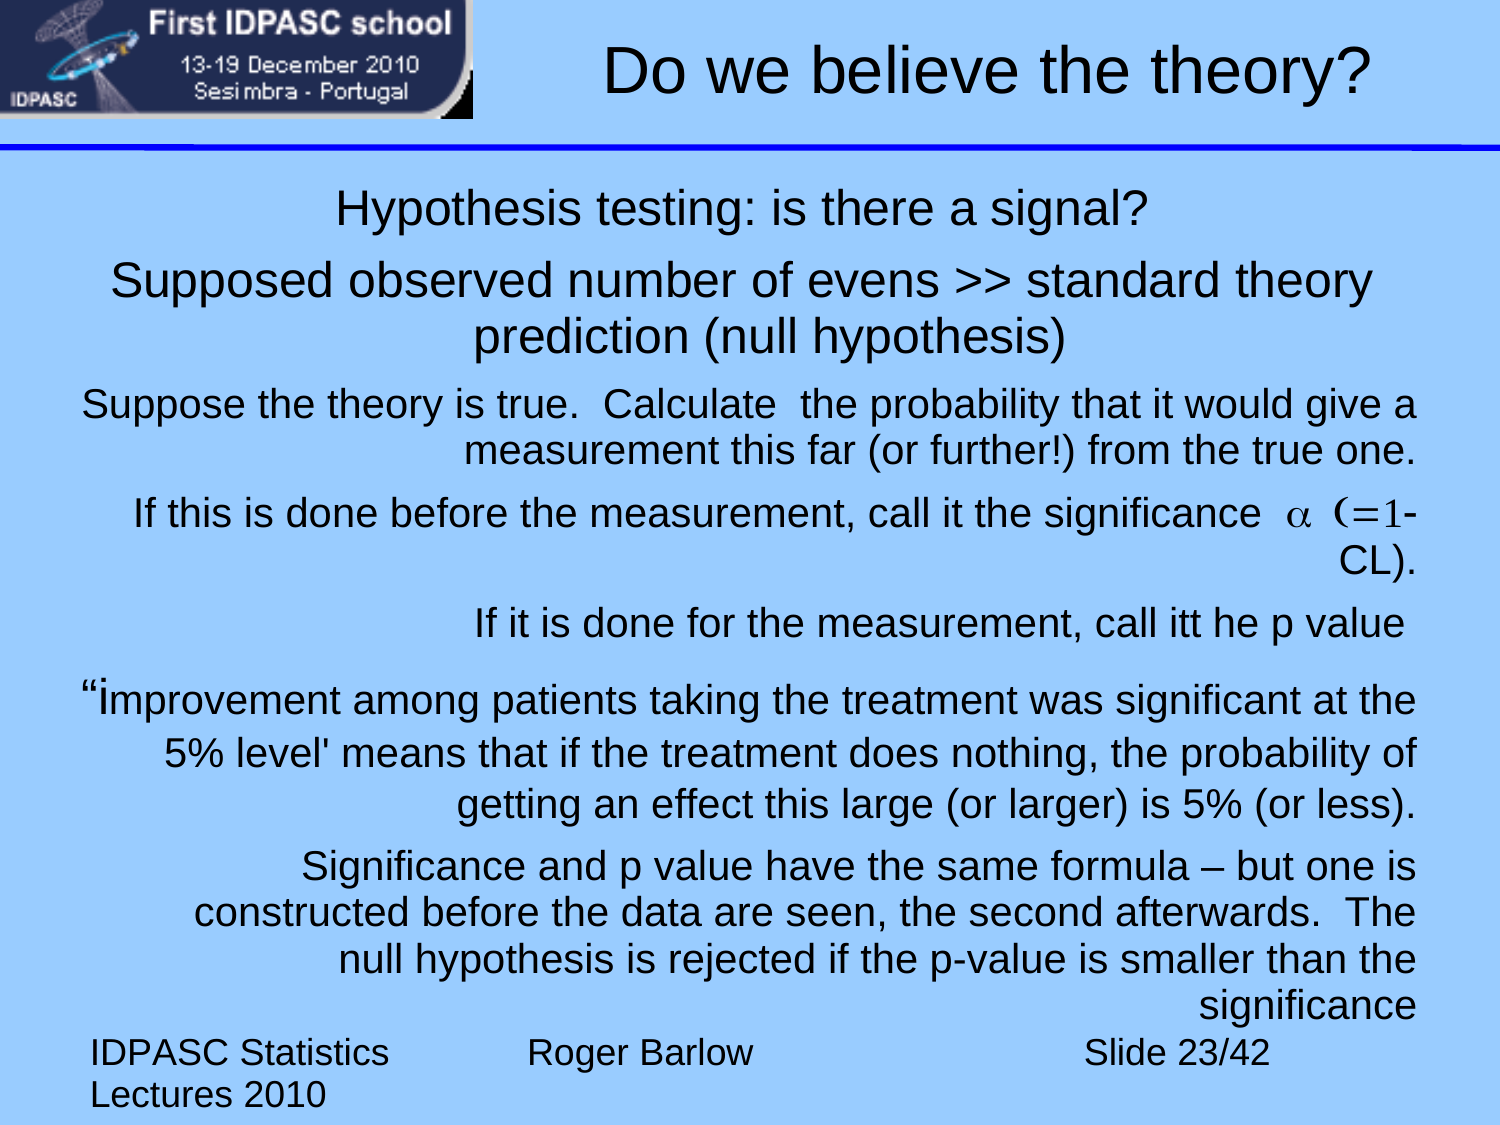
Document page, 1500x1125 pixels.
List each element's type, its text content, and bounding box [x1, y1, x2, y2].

list Hypothesis testing: is there a signal? Supposed observed number of evens >> standard theory prediction (null hypothesis) Suppose the theory is true. Calculate the probability that it would give a measurement this far (or further!) from the true one. If this is done before the measurement, call it the significance  (=1-CL). If it is done for the measurement, call itt he p value “improvement among patients taking the treatment was significant at the 5% level' means that if the treatment does nothing, the probability of getting an effect this large (or larger) is 5% (or less). Significance and p value have the same formula – but one is constructed before the data are seen, the second afterwards. The null hypothesis is rejected if the p-value is smaller than the significance [67, 177, 1418, 990]
title Do we believe the theory? [531, 18, 1388, 119]
picture [0, 0, 473, 119]
